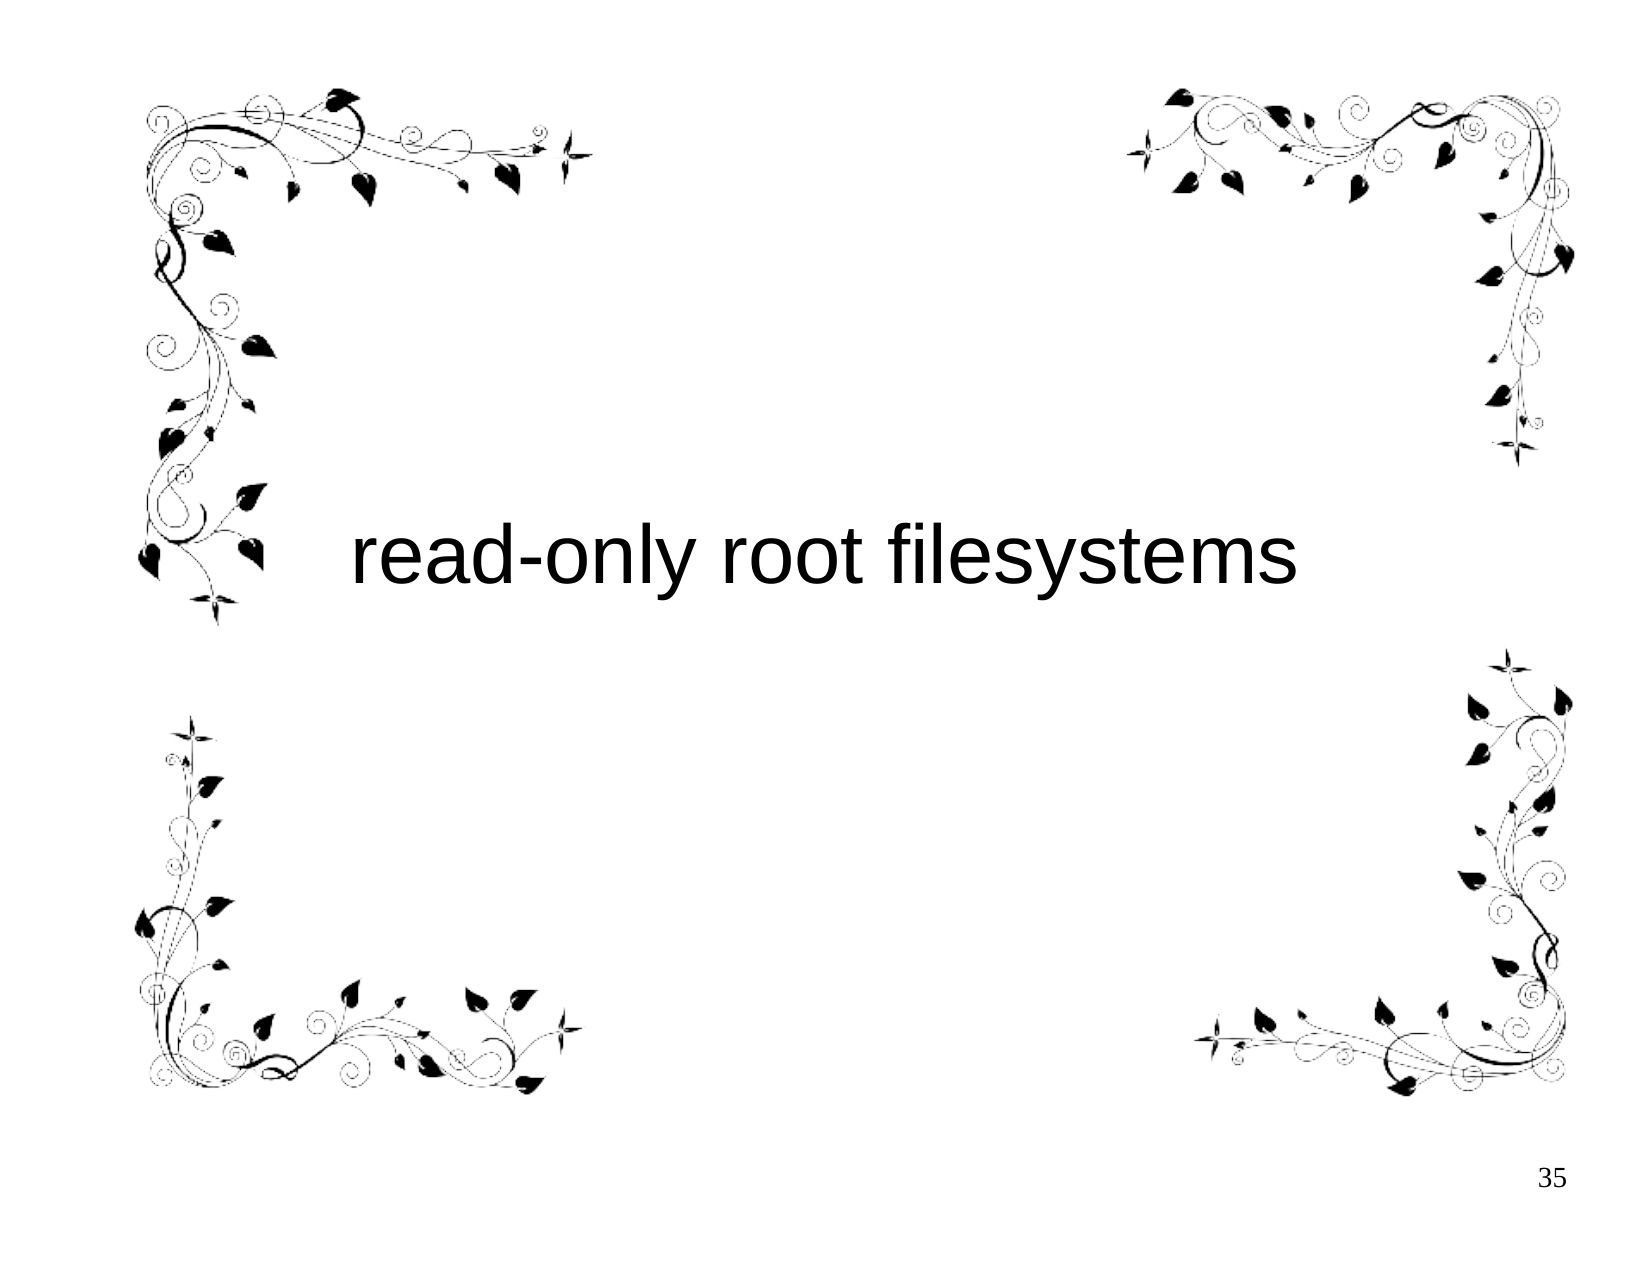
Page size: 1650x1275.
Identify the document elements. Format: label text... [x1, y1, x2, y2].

text_box read-only root filesystems [335, 500, 1315, 628]
picture [128, 80, 1580, 1102]
